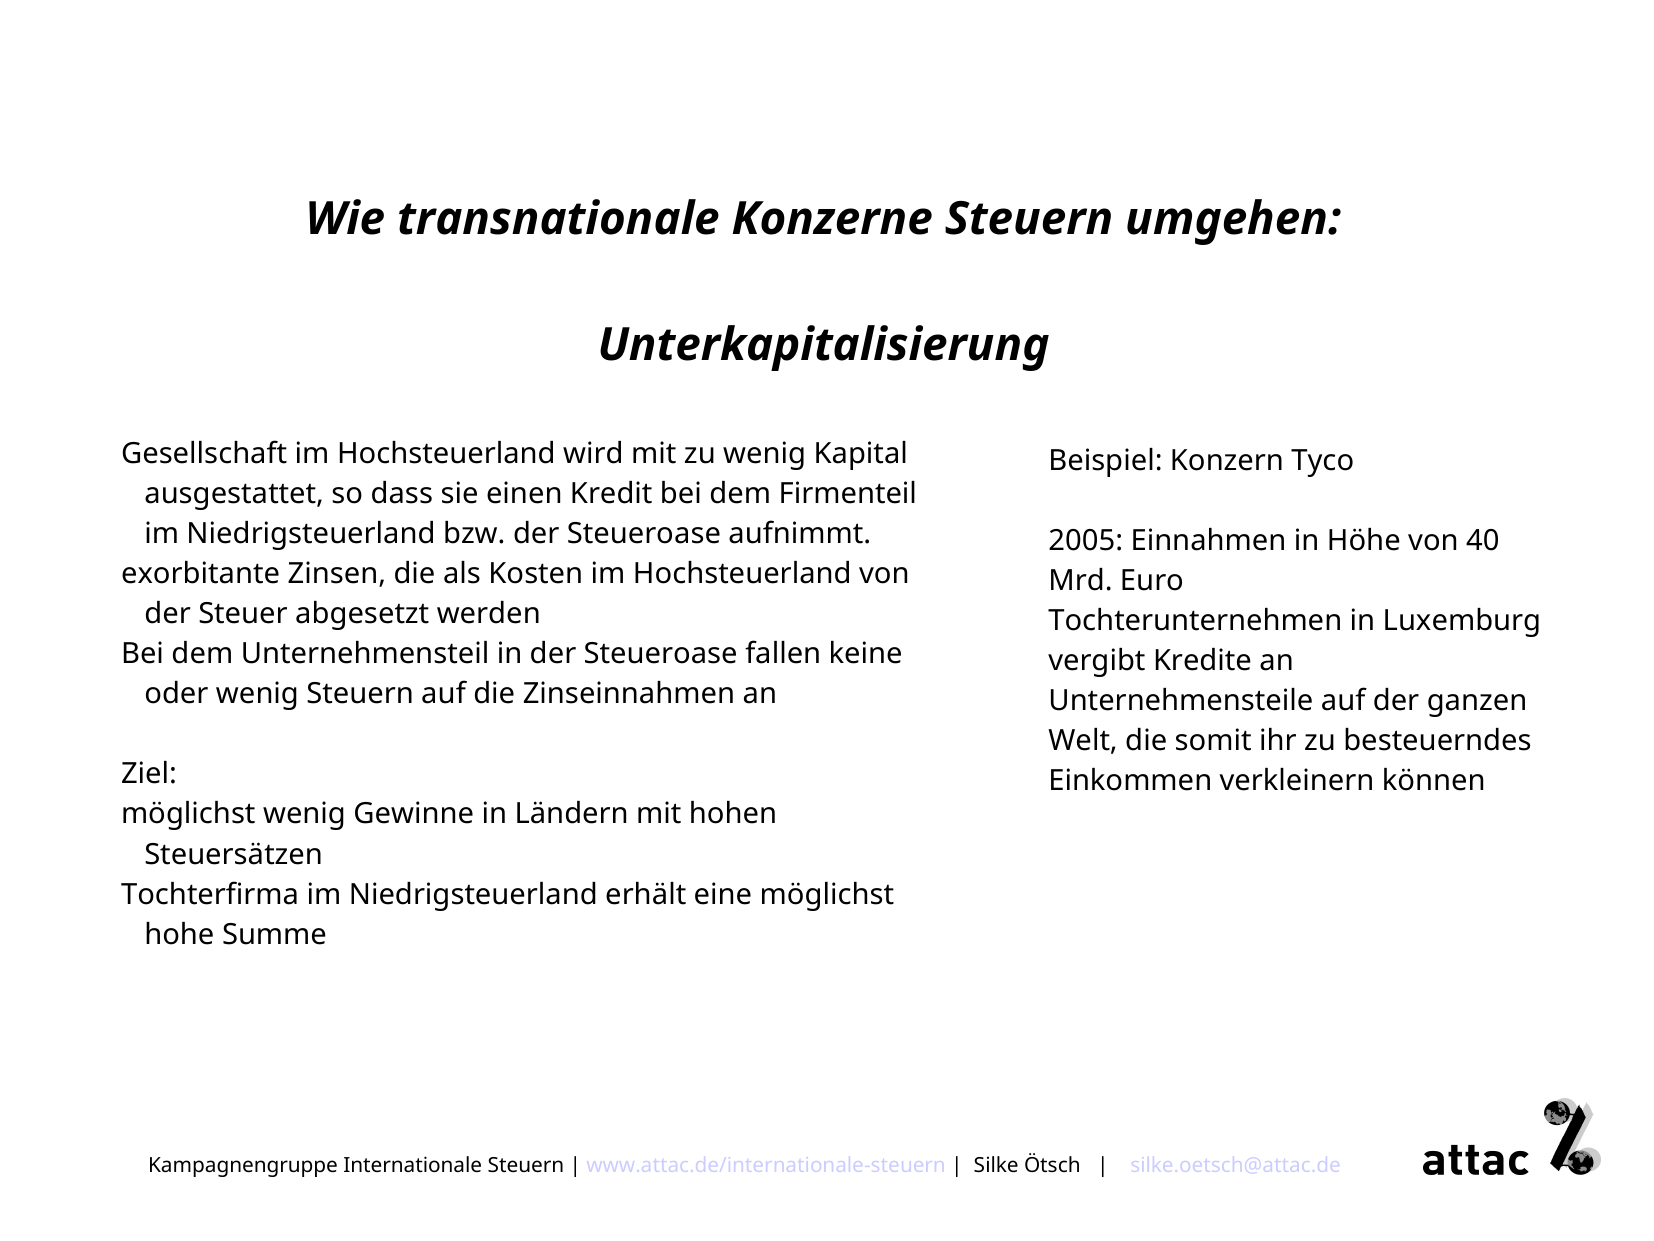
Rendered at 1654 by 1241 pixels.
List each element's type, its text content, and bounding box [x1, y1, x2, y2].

text_box Gesellschaft im Hochsteuerland wird mit zu wenig Kapital ausgestattet, so dass sie einen Kredit bei dem Firmenteil im Niedrigsteuerland bzw. der Steueroase aufnimmt. exorbitante Zinsen, die als Kosten im Hochsteuerland von der Steuer abgesetzt werden Bei dem Unternehmensteil in der Steueroase fallen keine oder wenig Steuern auf die Zinseinnahmen an Ziel: möglichst wenig Gewinne in Ländern mit hohen Steuersätzen Tochterfirma im Niedrigsteuerland erhält eine möglichst hohe Summe [106, 424, 963, 1080]
text_box Wie transnationale Konzerne Steuern umgehen: Unterkapitalisierung [159, 177, 1489, 382]
text_box Kampagnengruppe Internationale Steuern | www.attac.de/internationale-steuern | Silke Ötsch | silke.oetsch@attac.de [53, 1114, 1447, 1187]
text_box Beispiel: Konzern Tyco 2005: Einnahmen in Höhe von 40 Mrd. Euro Tochterunternehmen in Luxemburg vergibt Kredite an Unternehmensteile auf der ganzen Welt, die somit ihr zu besteuerndes Einkommen verkleinern können [1033, 430, 1566, 807]
picture [1423, 1098, 1601, 1175]
